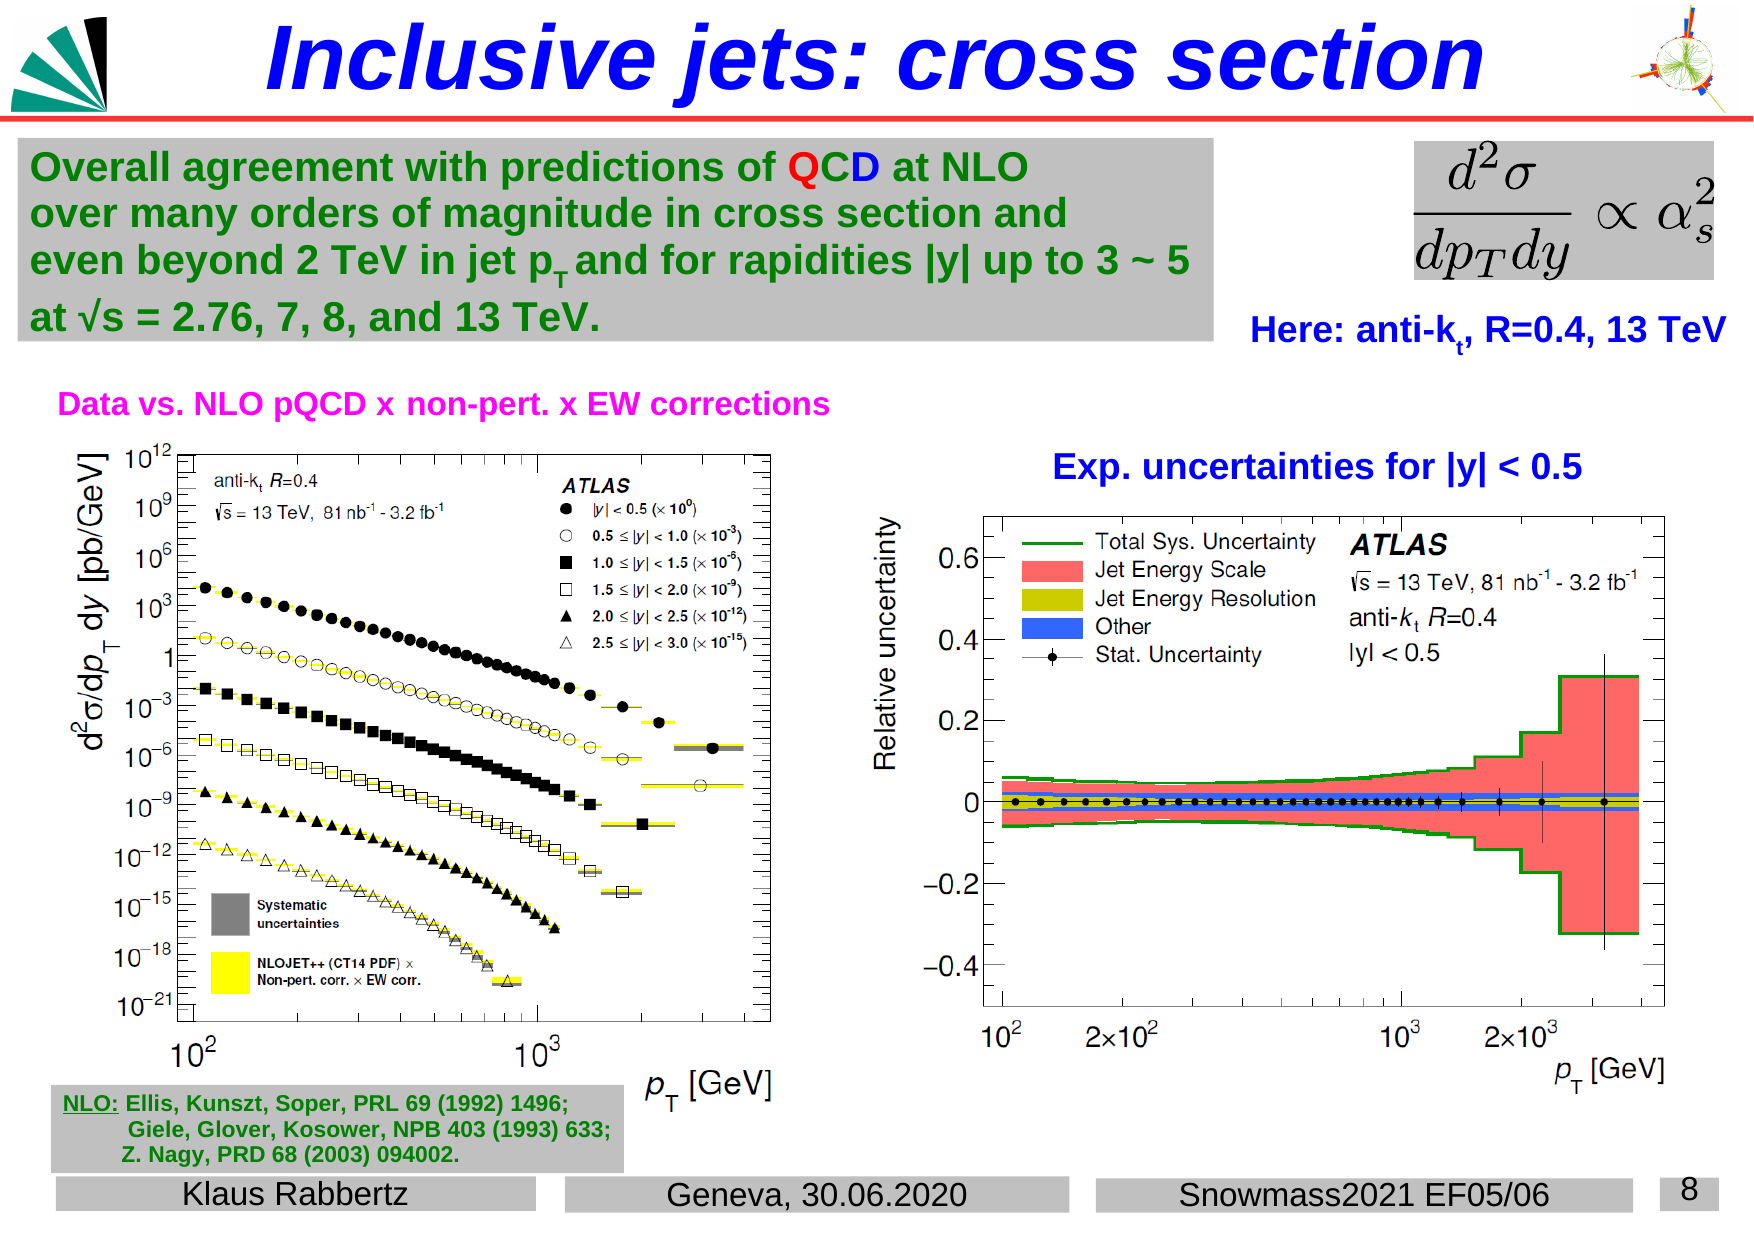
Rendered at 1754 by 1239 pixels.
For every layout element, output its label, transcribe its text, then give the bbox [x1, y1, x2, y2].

text_box Here: anti-kt, R=0.4, 13 TeV [1238, 302, 1739, 366]
text_box Exp. uncertainties for |y| < 0.5 [1040, 439, 1596, 494]
text_box Data vs. NLO pQCD x non-pert. x EW corrections [45, 378, 844, 430]
picture [65, 440, 781, 1119]
picture [869, 504, 1680, 1104]
picture [1631, 5, 1739, 113]
picture [1413, 140, 1715, 281]
text_box NLO: Ellis, Kunszt, Soper, PRL 69 (1992) 1496; Giele, Glover, Kosower, NPB 403 (1993) 633; Z. Nagy, PRD 68 (2003) 094002. [51, 1084, 624, 1174]
title Inclusive jets: cross section [124, 0, 1630, 116]
picture [11, 17, 107, 113]
text_box Overall agreement with predictions of QCD at NLO over many orders of magnitude in cross section and even beyond 2 TeV in jet pT and for rapidities |y| up to 3 ~ 5 at √s = 2.76, 7, 8, and 13 TeV. [17, 137, 1214, 342]
